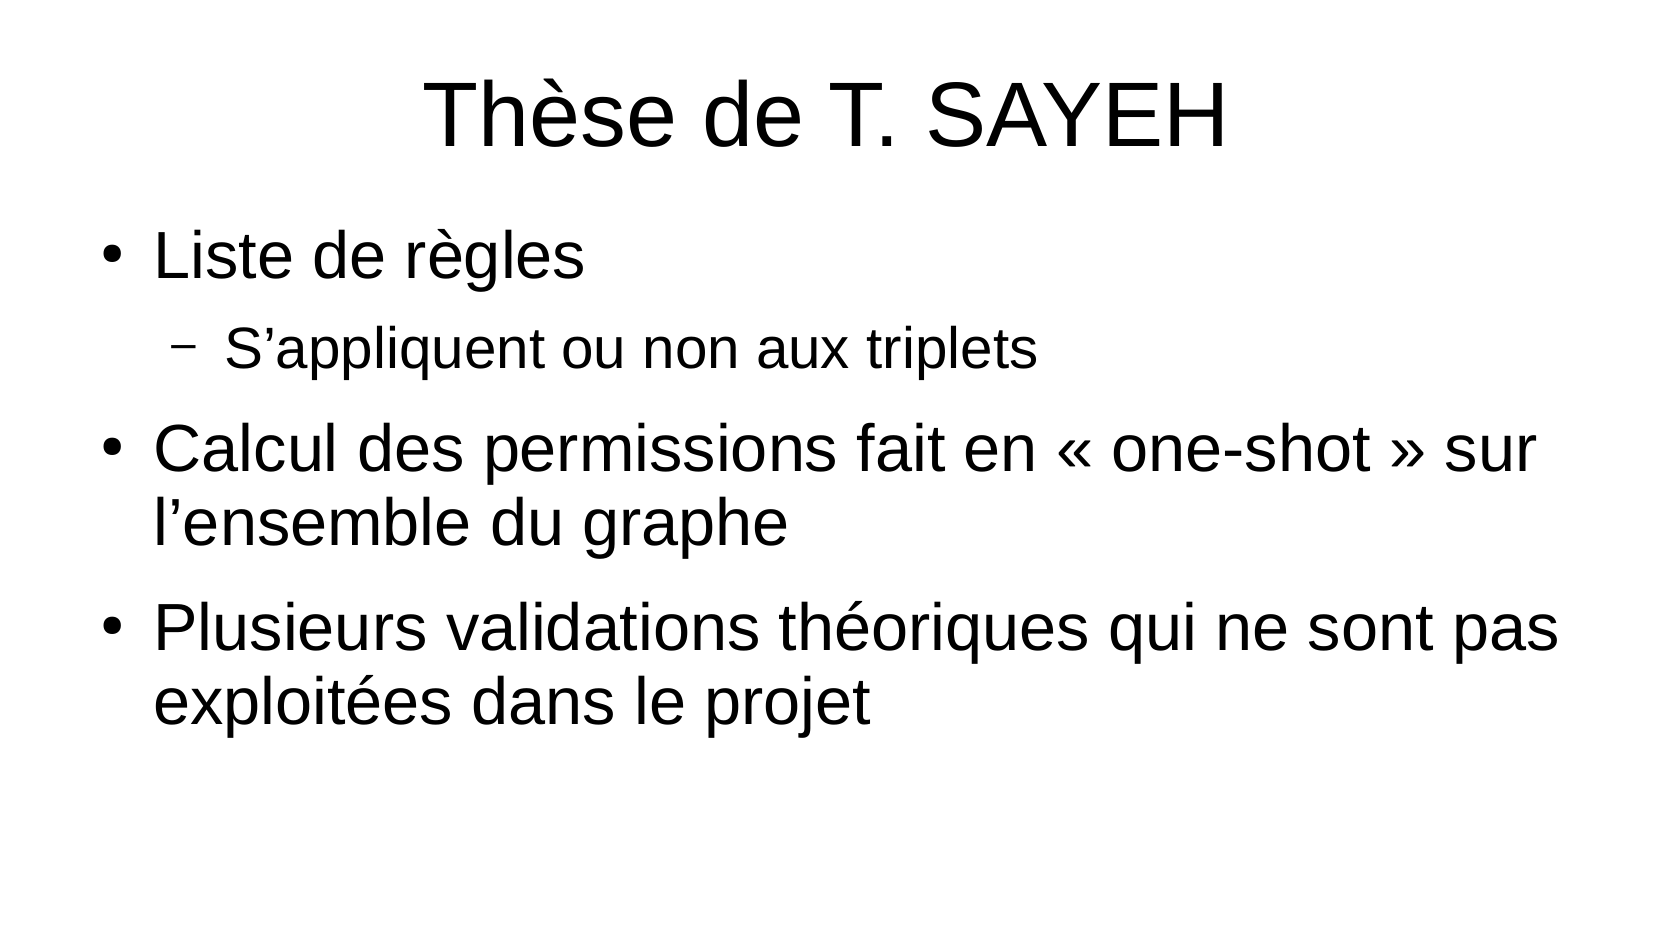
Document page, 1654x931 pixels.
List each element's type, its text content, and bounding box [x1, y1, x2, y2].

title Thèse de T. SAYEH [82, 37, 1571, 193]
list Liste de règles S’appliquent ou non aux triplets Calcul des permissions fait en « one-shot » sur l’ensemble du graphe Plusieurs validations théoriques qui ne sont pas exploitées dans le projet [82, 217, 1571, 758]
